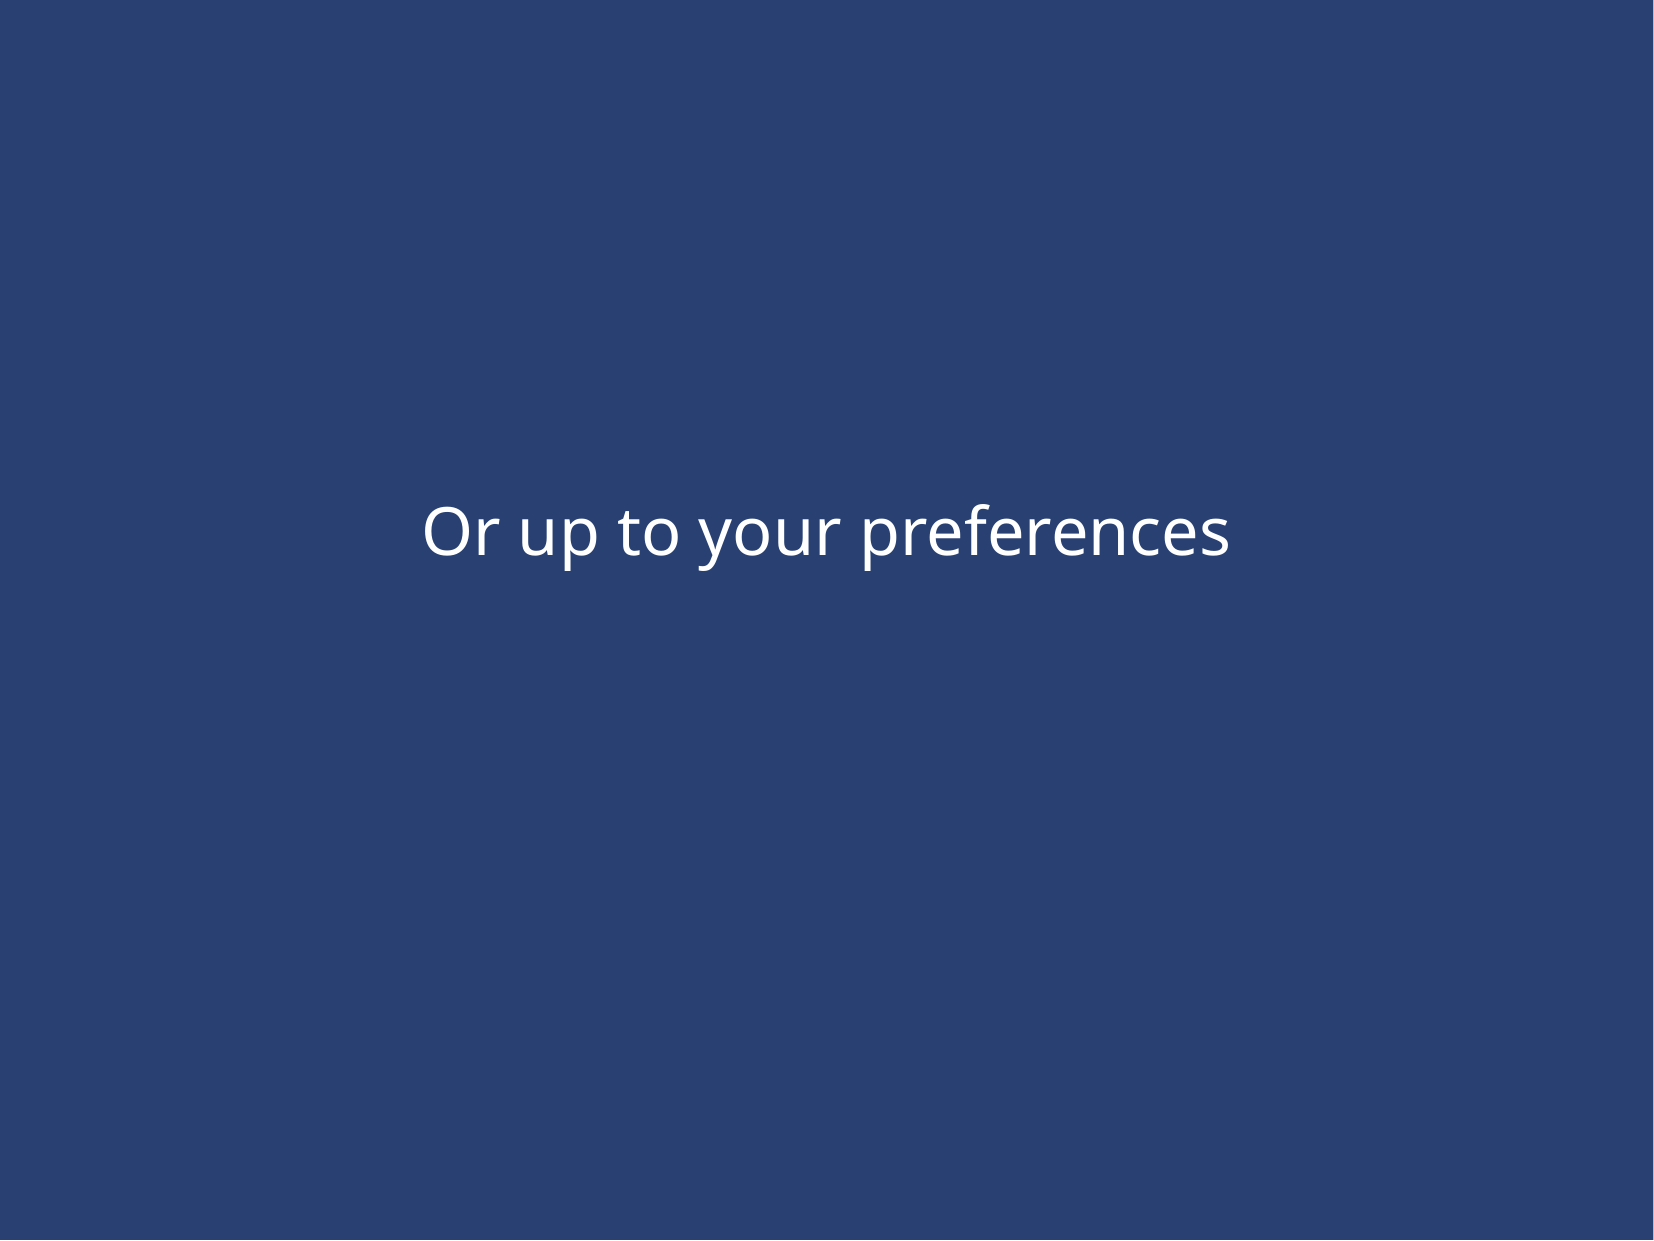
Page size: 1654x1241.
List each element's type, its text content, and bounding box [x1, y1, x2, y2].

subtitle Or up to your preferences [82, 49, 1571, 1109]
